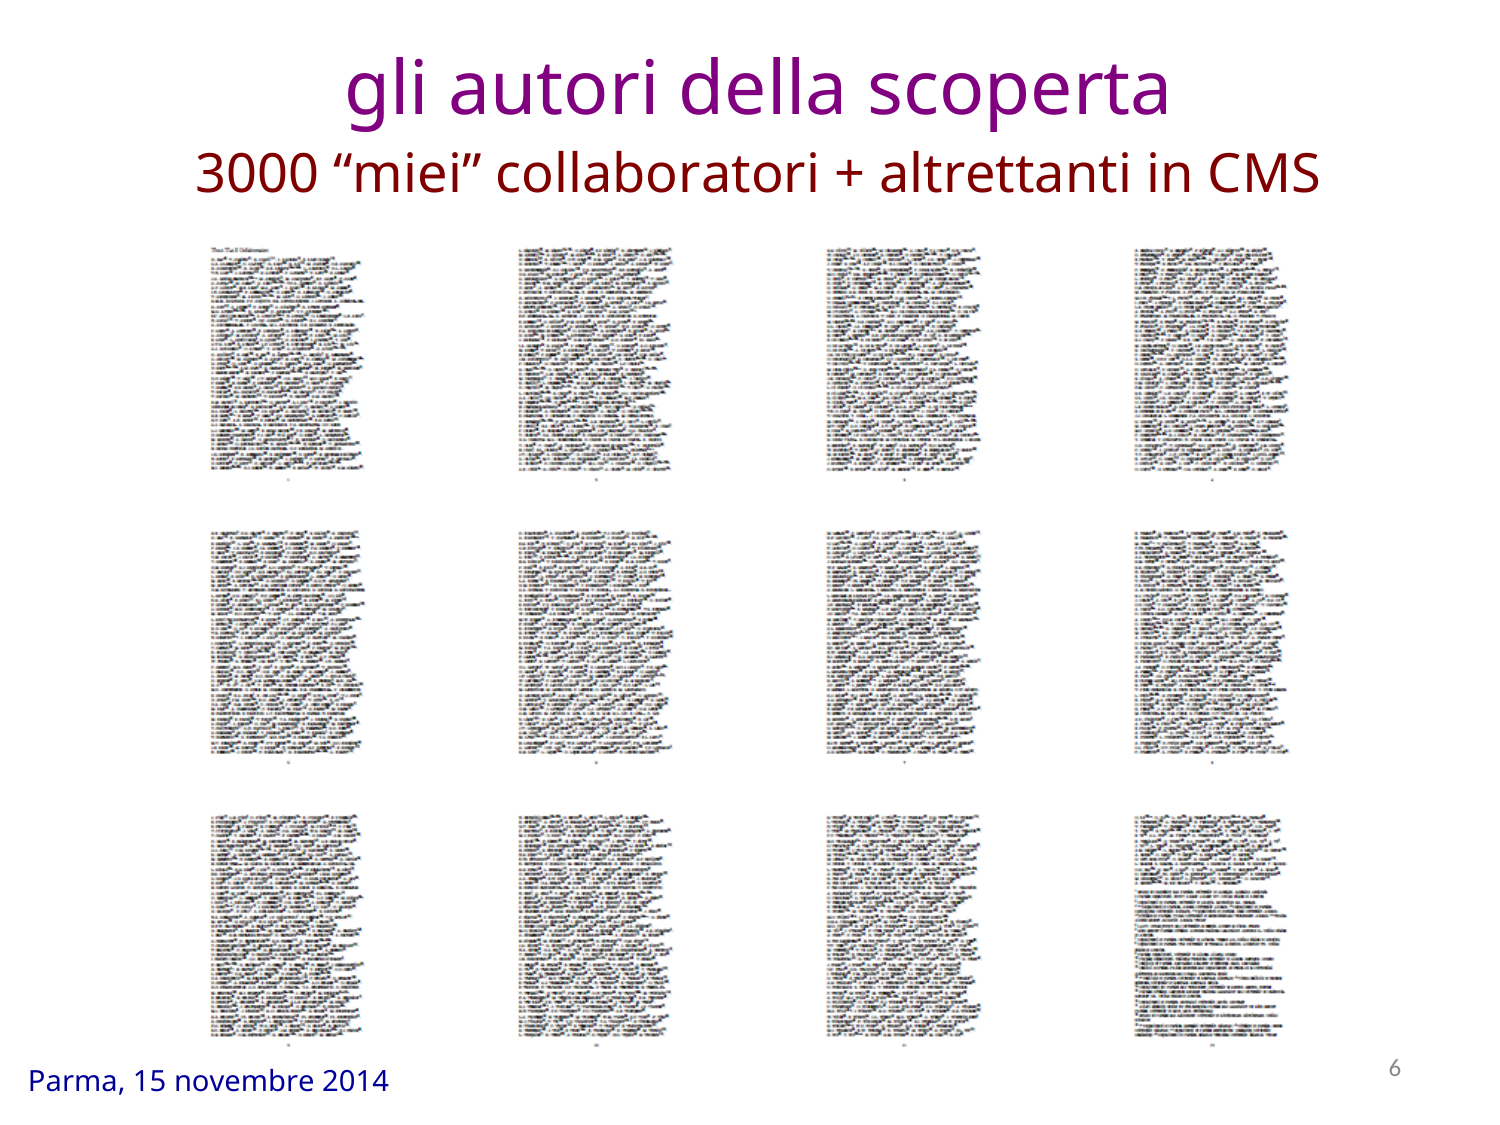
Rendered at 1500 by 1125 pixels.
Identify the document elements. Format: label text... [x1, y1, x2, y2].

picture [198, 236, 1310, 1056]
text_box <numero> [1074, 1042, 1417, 1095]
text_box gli autori della scoperta 3000 “miei” collaboratori + altrettanti in CMS [41, 0, 1477, 231]
